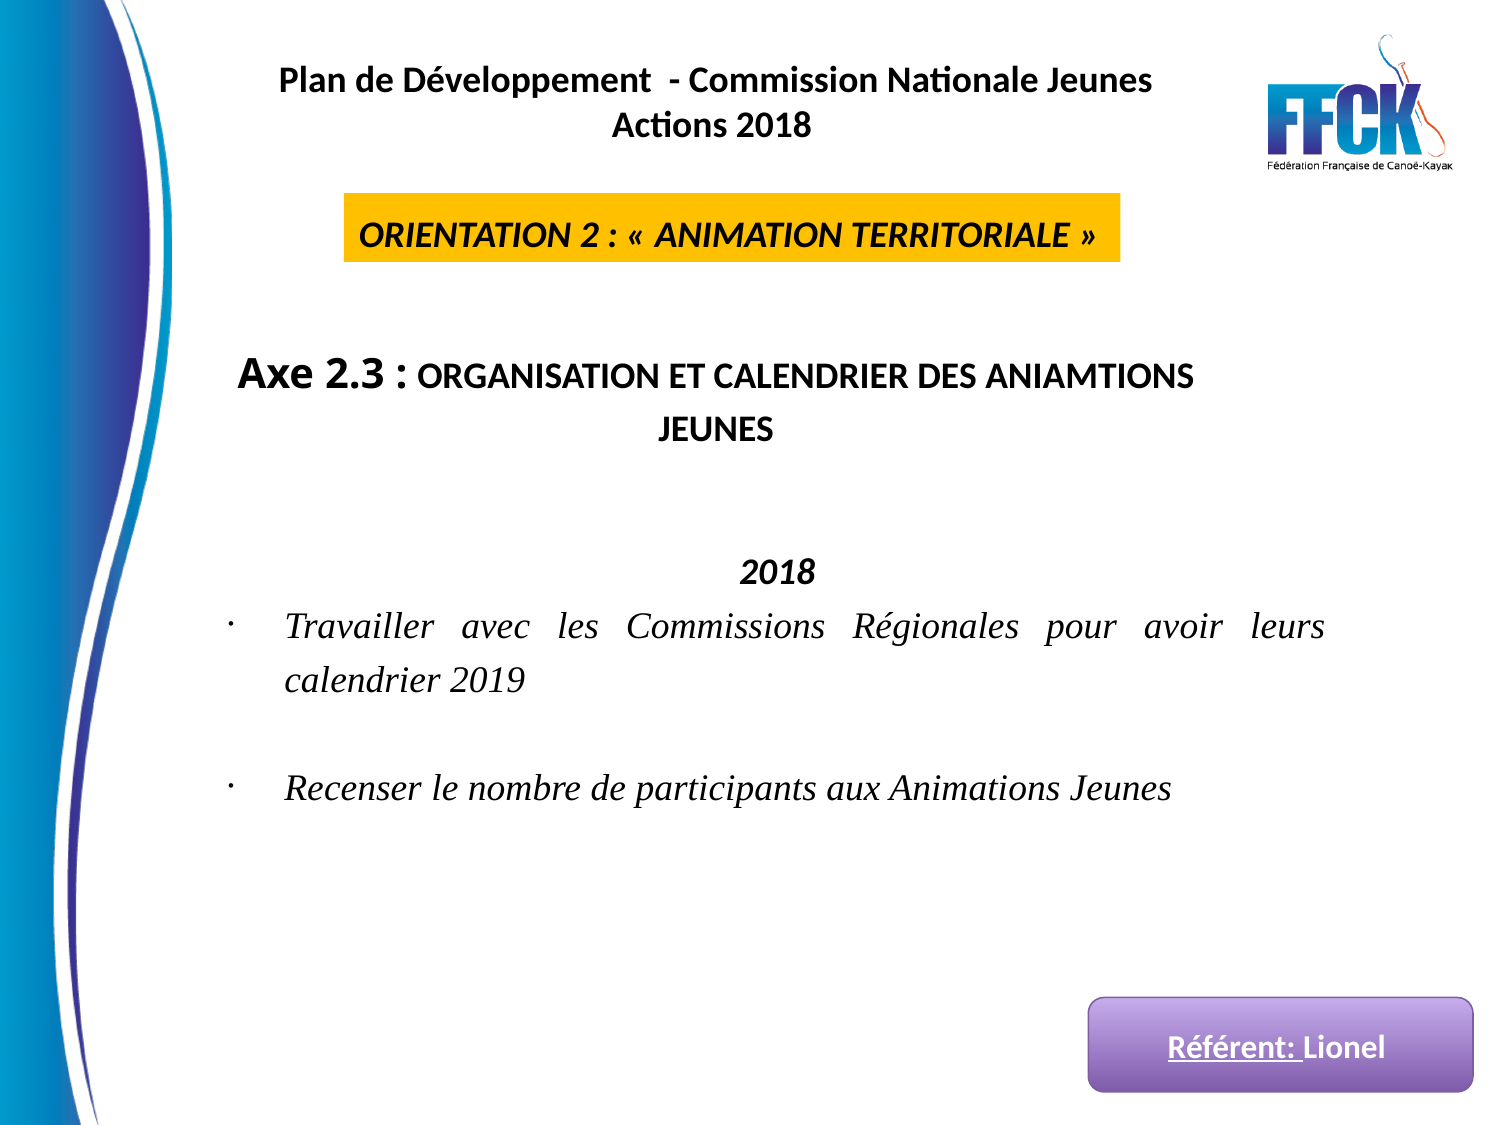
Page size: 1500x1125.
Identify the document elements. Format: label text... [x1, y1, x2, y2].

text_box Axe 2.3 : ORGANISATION ET CALENDRIER DES ANIAMTIONS JEUNES [213, 332, 1220, 457]
text_box ORIENTATION 2 : « ANIMATION TERRITORIALE » [343, 193, 1121, 262]
text_box 2018 Travailler avec les Commissions Régionales pour avoir leurs calendrier 2019 Recenser le nombre de participants aux Animations Jeunes [213, 531, 1341, 816]
picture [1256, 27, 1464, 178]
text_box Référent: Lionel [1088, 997, 1474, 1092]
picture [54, 0, 172, 1125]
text_box Plan de Développement - Commission Nationale Jeunes Actions 2018 [200, 47, 1232, 153]
